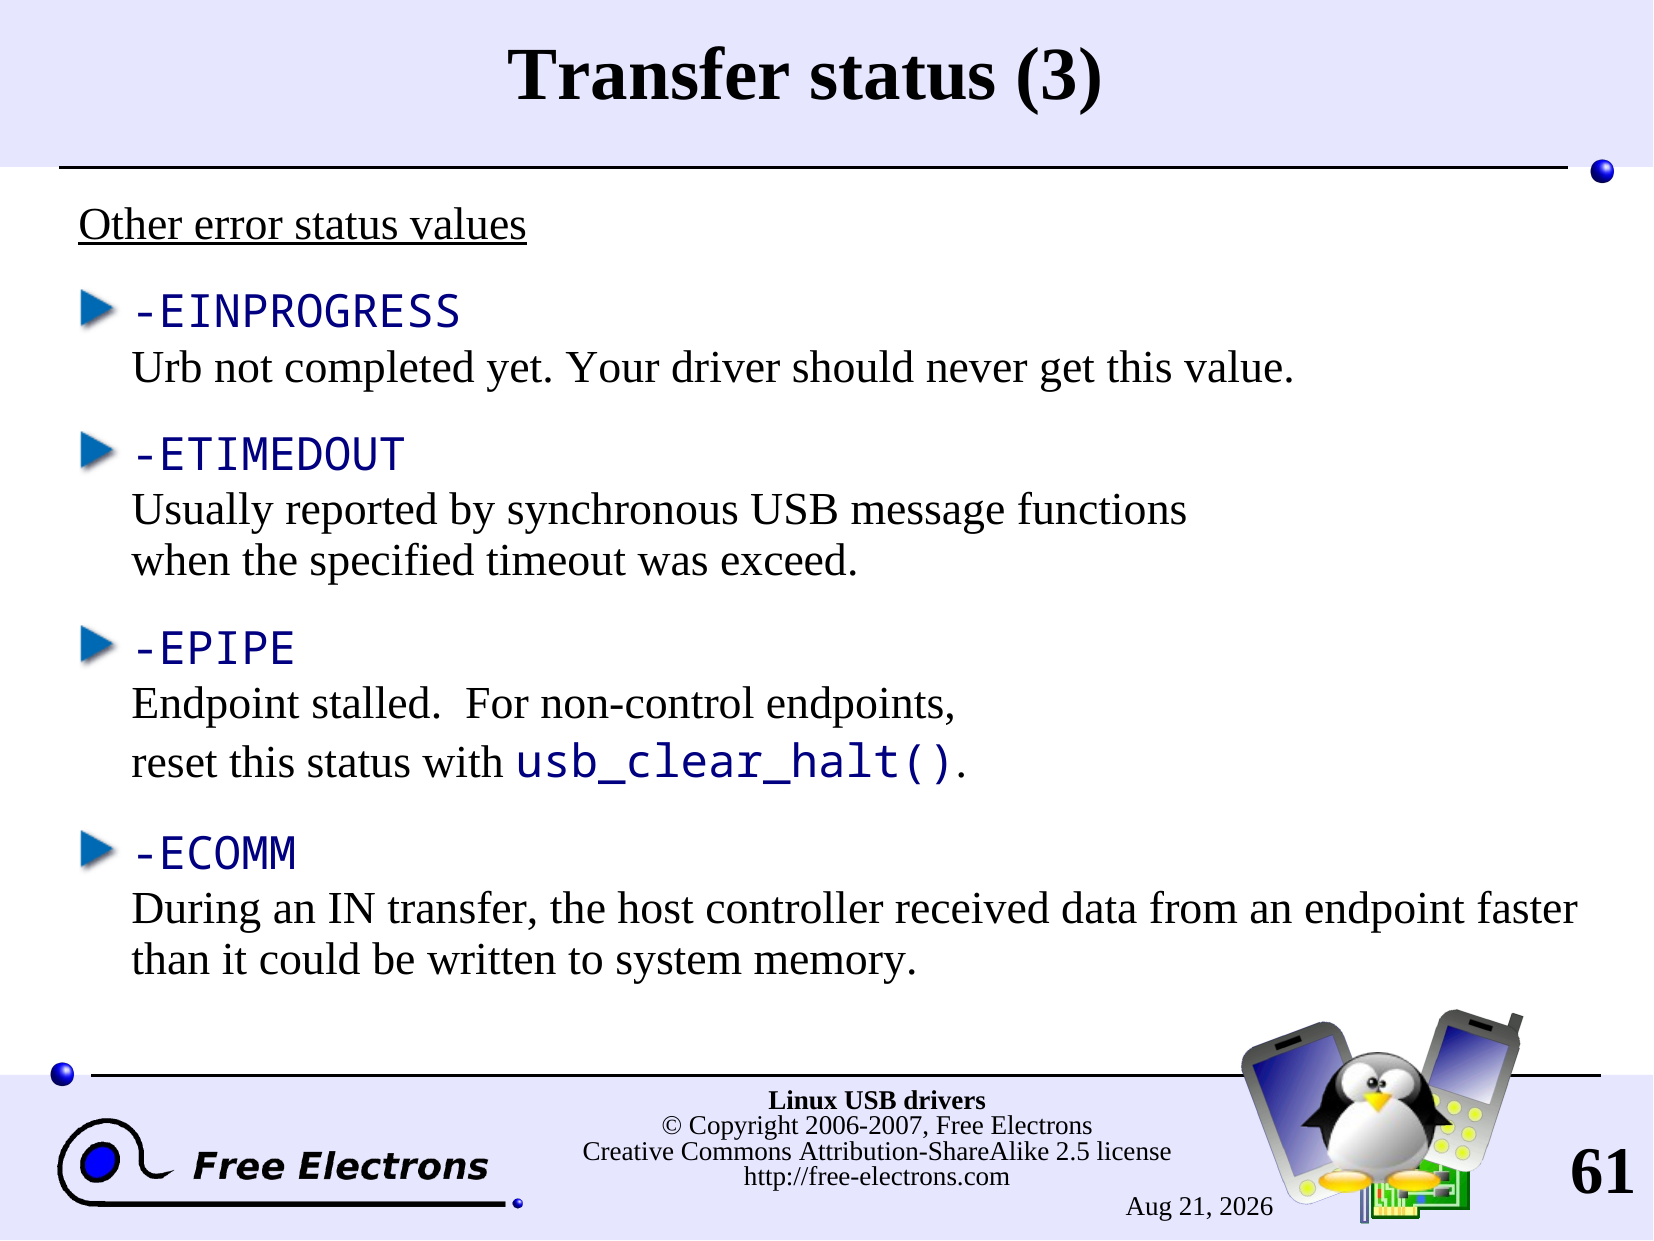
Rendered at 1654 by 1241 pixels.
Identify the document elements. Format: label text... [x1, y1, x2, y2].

list Other error status values -EINPROGRESS Urb not completed yet. Your driver should never get this value. -ETIMEDOUT Usually reported by synchronous USB message functions when the specified timeout was exceed. -EPIPE Endpoint stalled. For non-control endpoints, reset this status with usb_clear_halt(). -ECOMM During an IN transfer, the host controller received data from an endpoint faster than it could be written to system memory. [60, 198, 1590, 1049]
picture [1225, 1049, 1527, 1241]
picture [50, 1107, 527, 1216]
title Transfer status (3) [60, 25, 1551, 124]
